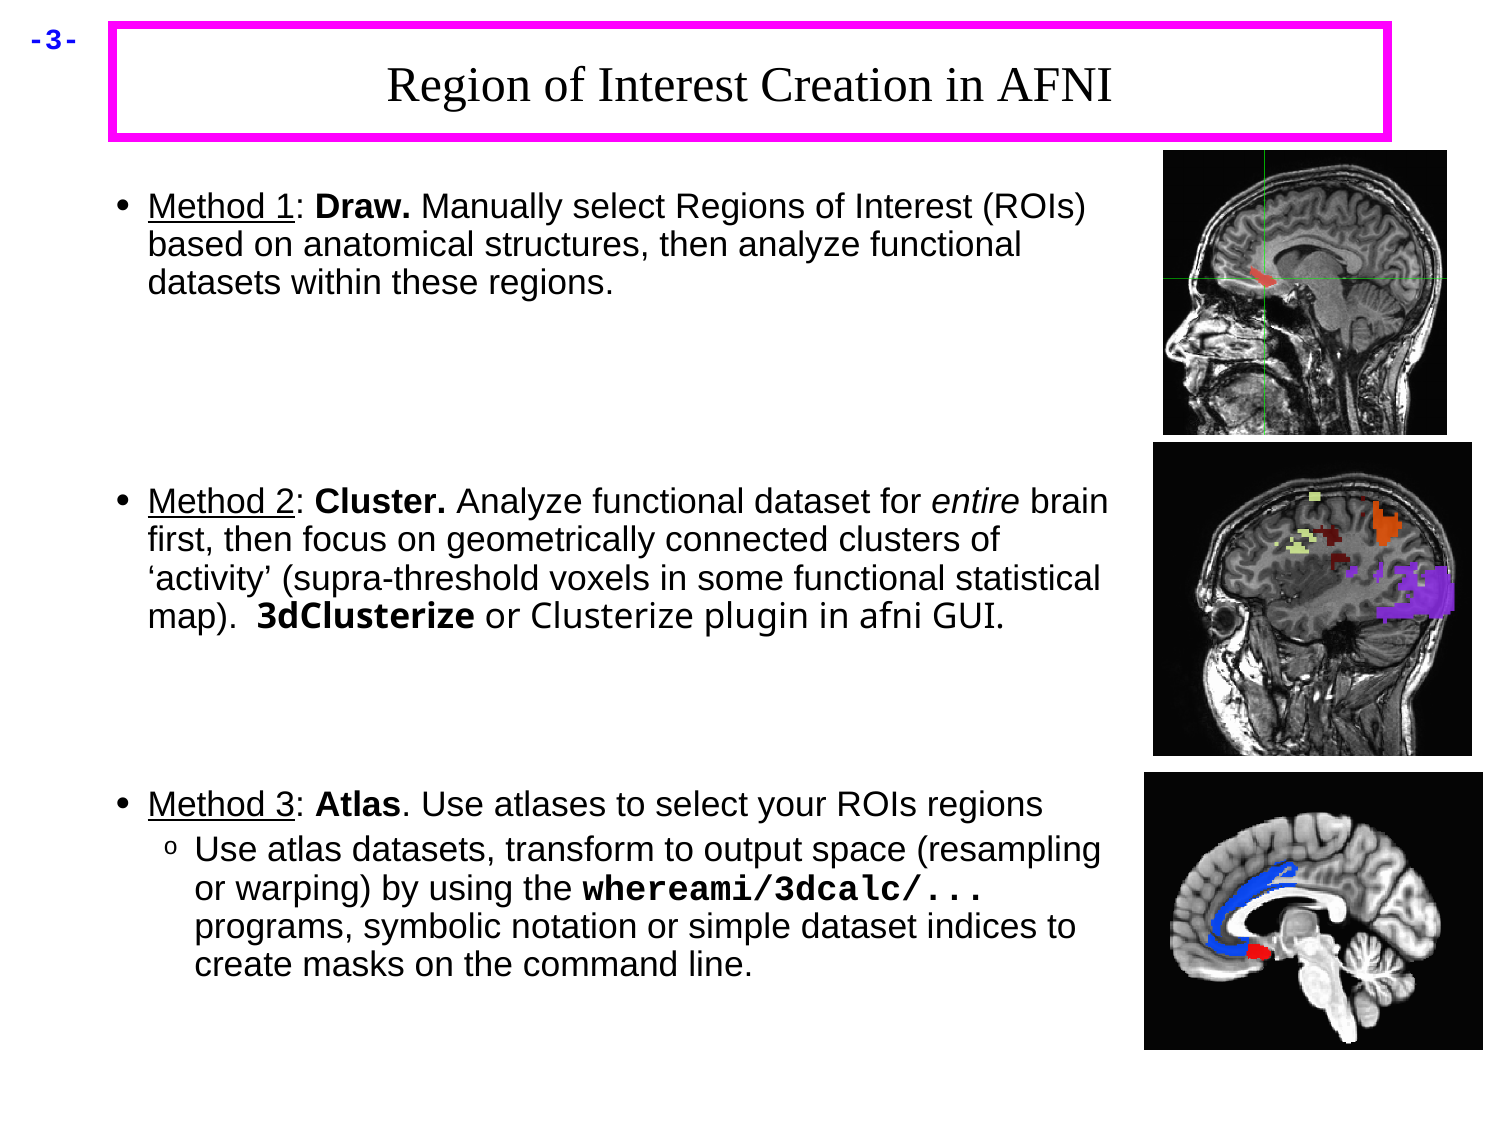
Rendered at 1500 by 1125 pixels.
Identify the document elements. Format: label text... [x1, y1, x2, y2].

title Region of Interest Creation in AFNI [112, 24, 1388, 138]
list Method 1: Draw. Manually select Regions of Interest (ROIs) based on anatomical structures, then analyze functional datasets within these regions. Method 2: Cluster. Analyze functional dataset for entire brain first, then focus on geometrically connected clusters of ‘activity’ (supra-threshold voxels in some functional statistical map). 3dClusterize or Clusterize plugin in afni GUI. Method 3: Atlas. Use atlases to select your ROIs regions Use atlas datasets, transform to output space (resampling or warping) by using the whereami/3dcalc/... programs, symbolic notation or simple dataset indices to create masks on the command line. [99, 180, 1126, 1051]
picture [1153, 442, 1472, 756]
picture [1144, 772, 1483, 1051]
picture [1163, 150, 1447, 435]
